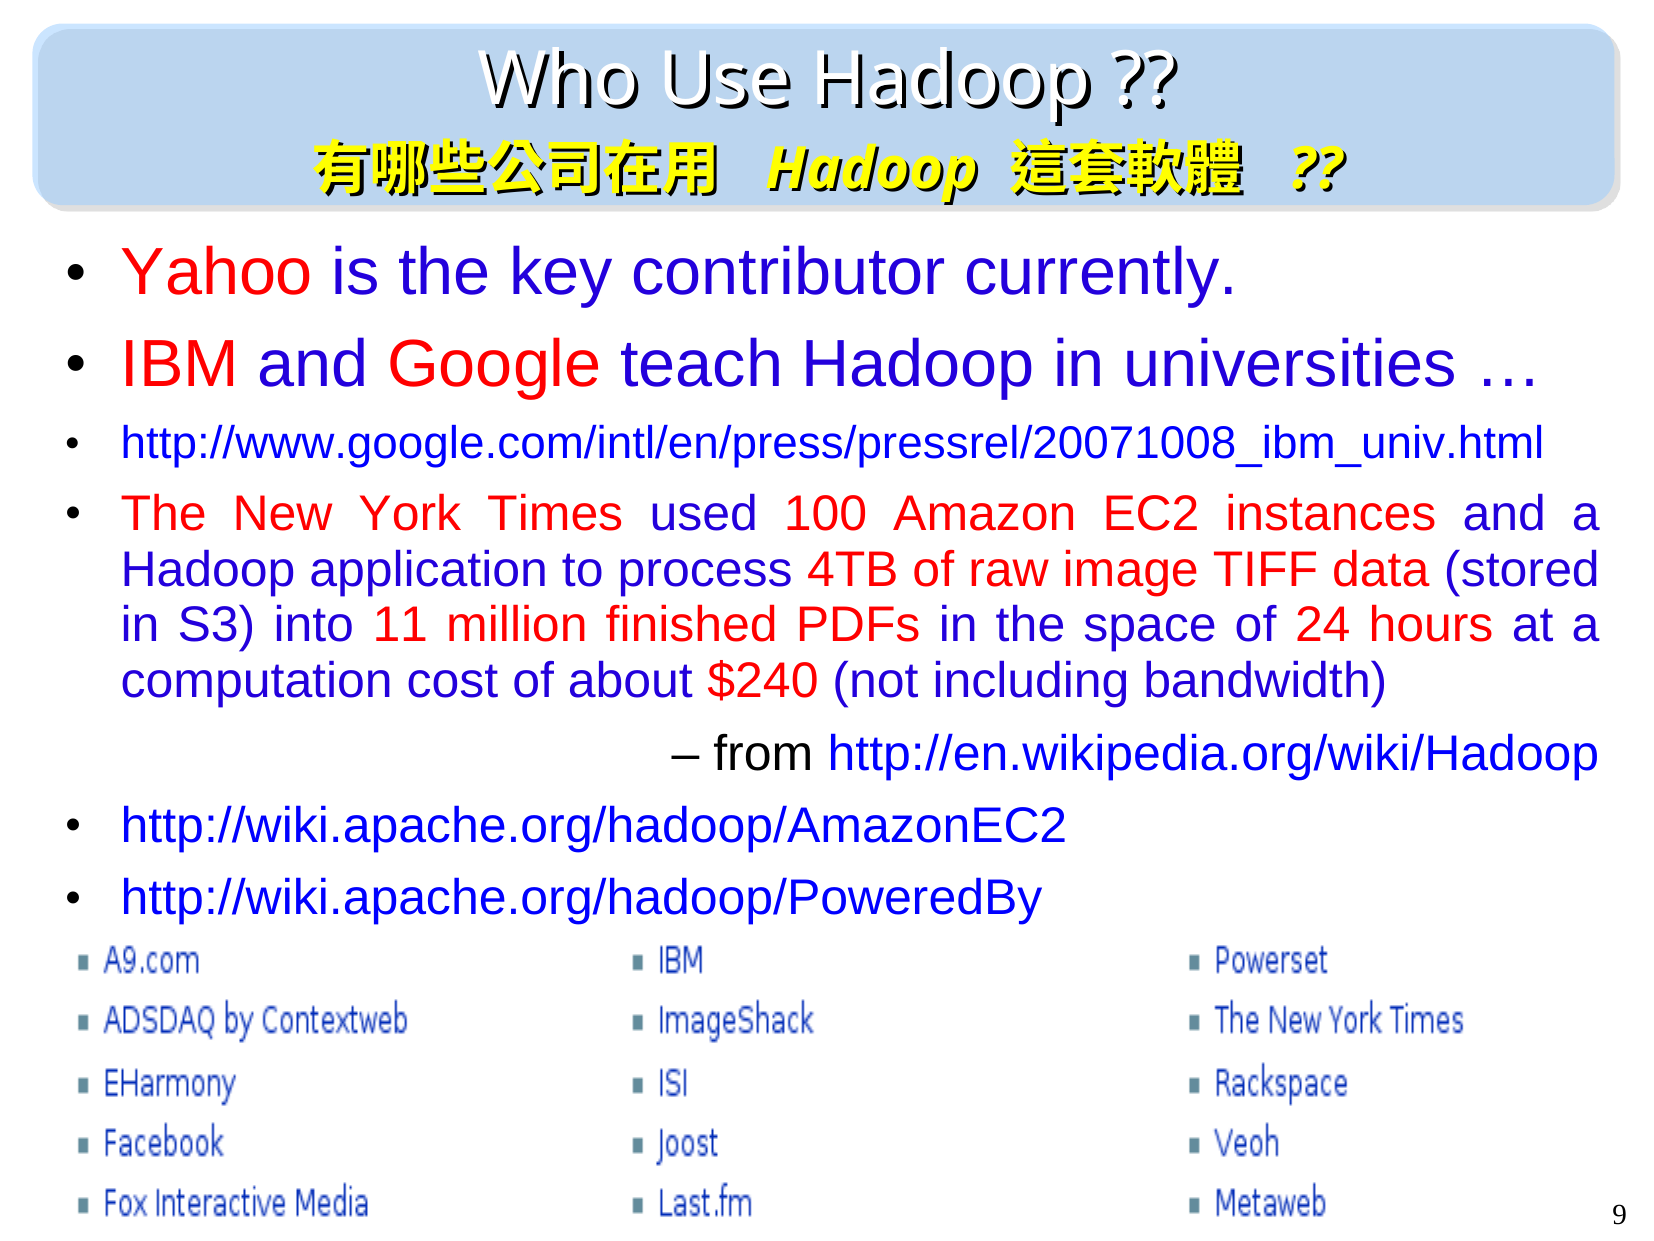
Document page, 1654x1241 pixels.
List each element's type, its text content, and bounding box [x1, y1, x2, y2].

title Who Use Hadoop ?? 有哪些公司在用 Hadoop 這套軟體 ?? [123, 24, 1530, 208]
picture [65, 932, 1595, 1235]
text_box [32, 23, 1615, 206]
list Yahoo is the key contributor currently. IBM and Google teach Hadoop in universities … http://www.google.com/intl/en/press/pressrel/20071008_ibm_univ.html The New York Times used 100 Amazon EC2 instances and a Hadoop application to process 4TB of raw image TIFF data (stored in S3) into 11 million finished PDFs in the space of 24 hours at a computation cost of about $240 (not including bandwidth) – from http://en.wikipedia.org/wiki/Hadoop http://wiki.apache.org/hadoop/AmazonEC2 http://wiki.apache.org/hadoop/PoweredBy [64, 234, 1600, 926]
